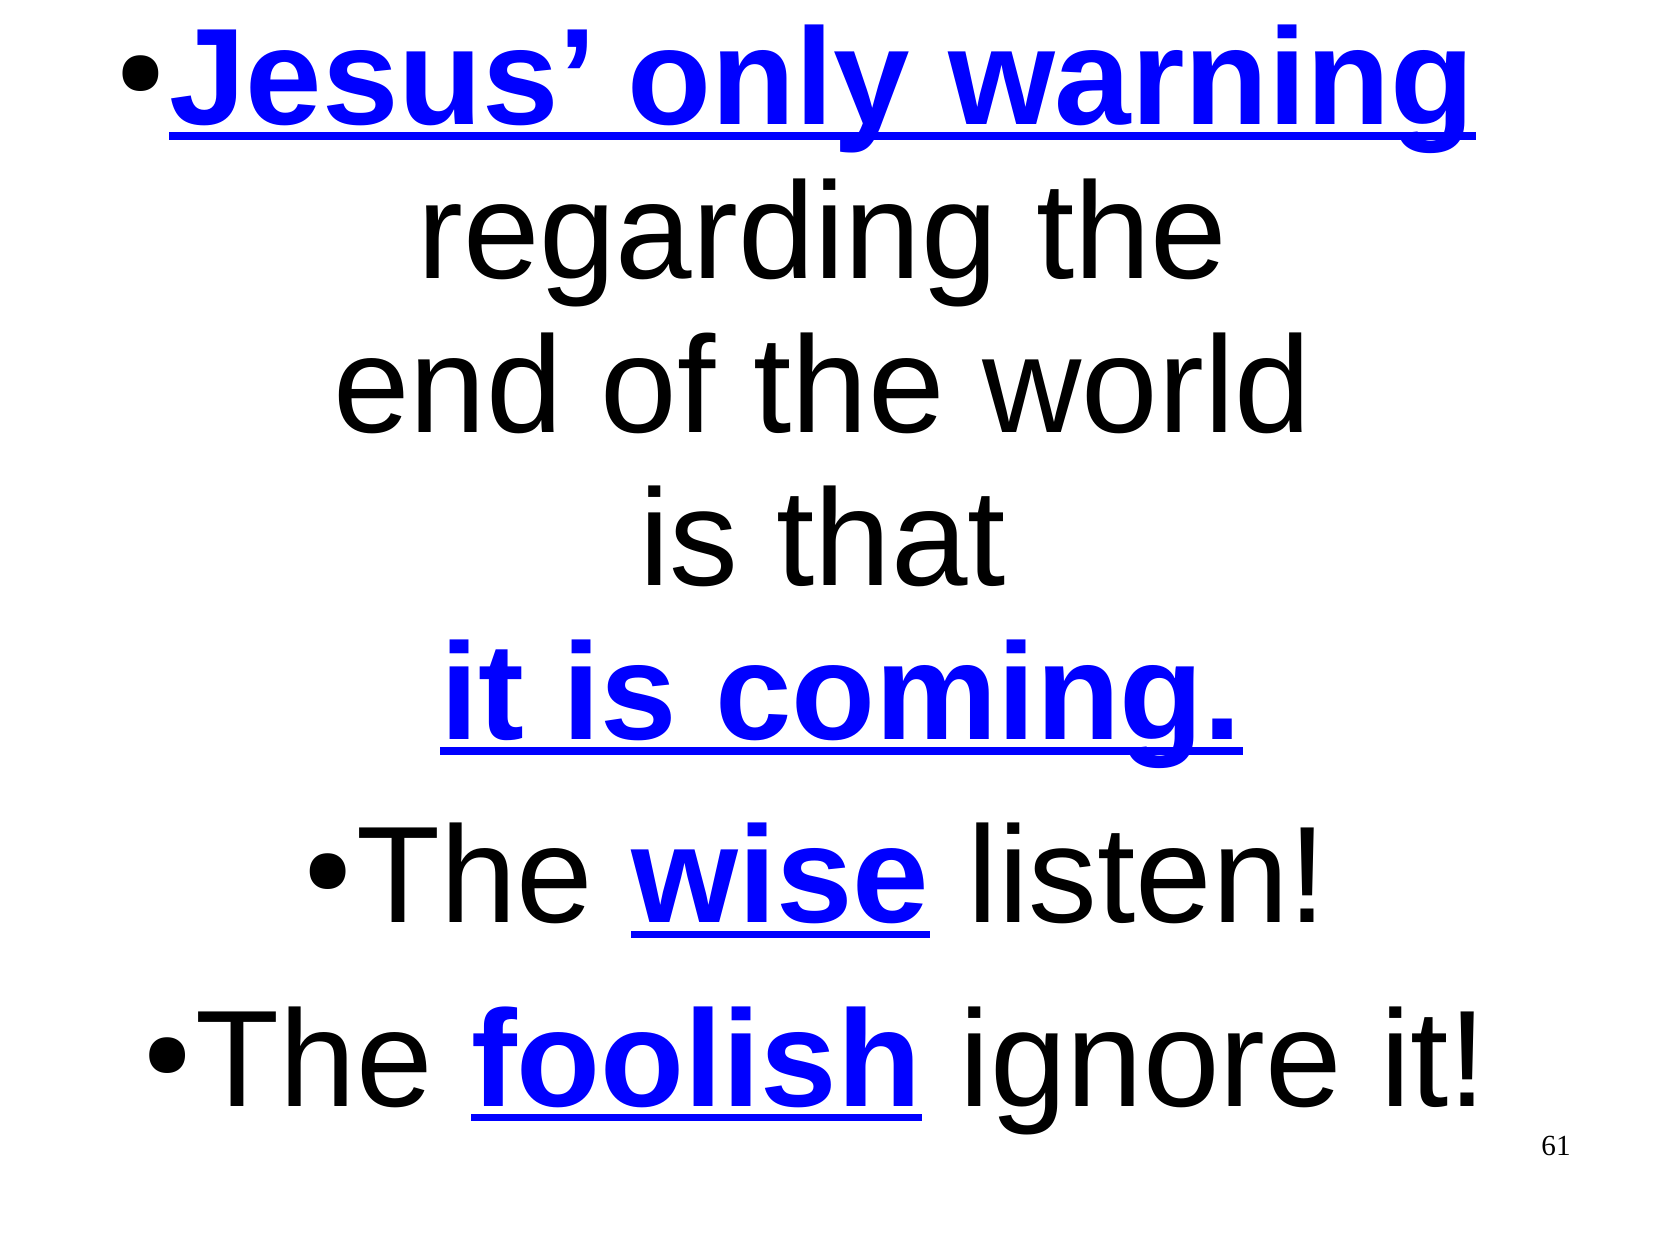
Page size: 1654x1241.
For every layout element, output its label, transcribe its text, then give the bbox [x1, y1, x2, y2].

list Jesus’ only warning regarding the end of the world is that it is coming. The wise listen! The foolish ignore it! [0, 0, 1613, 1238]
